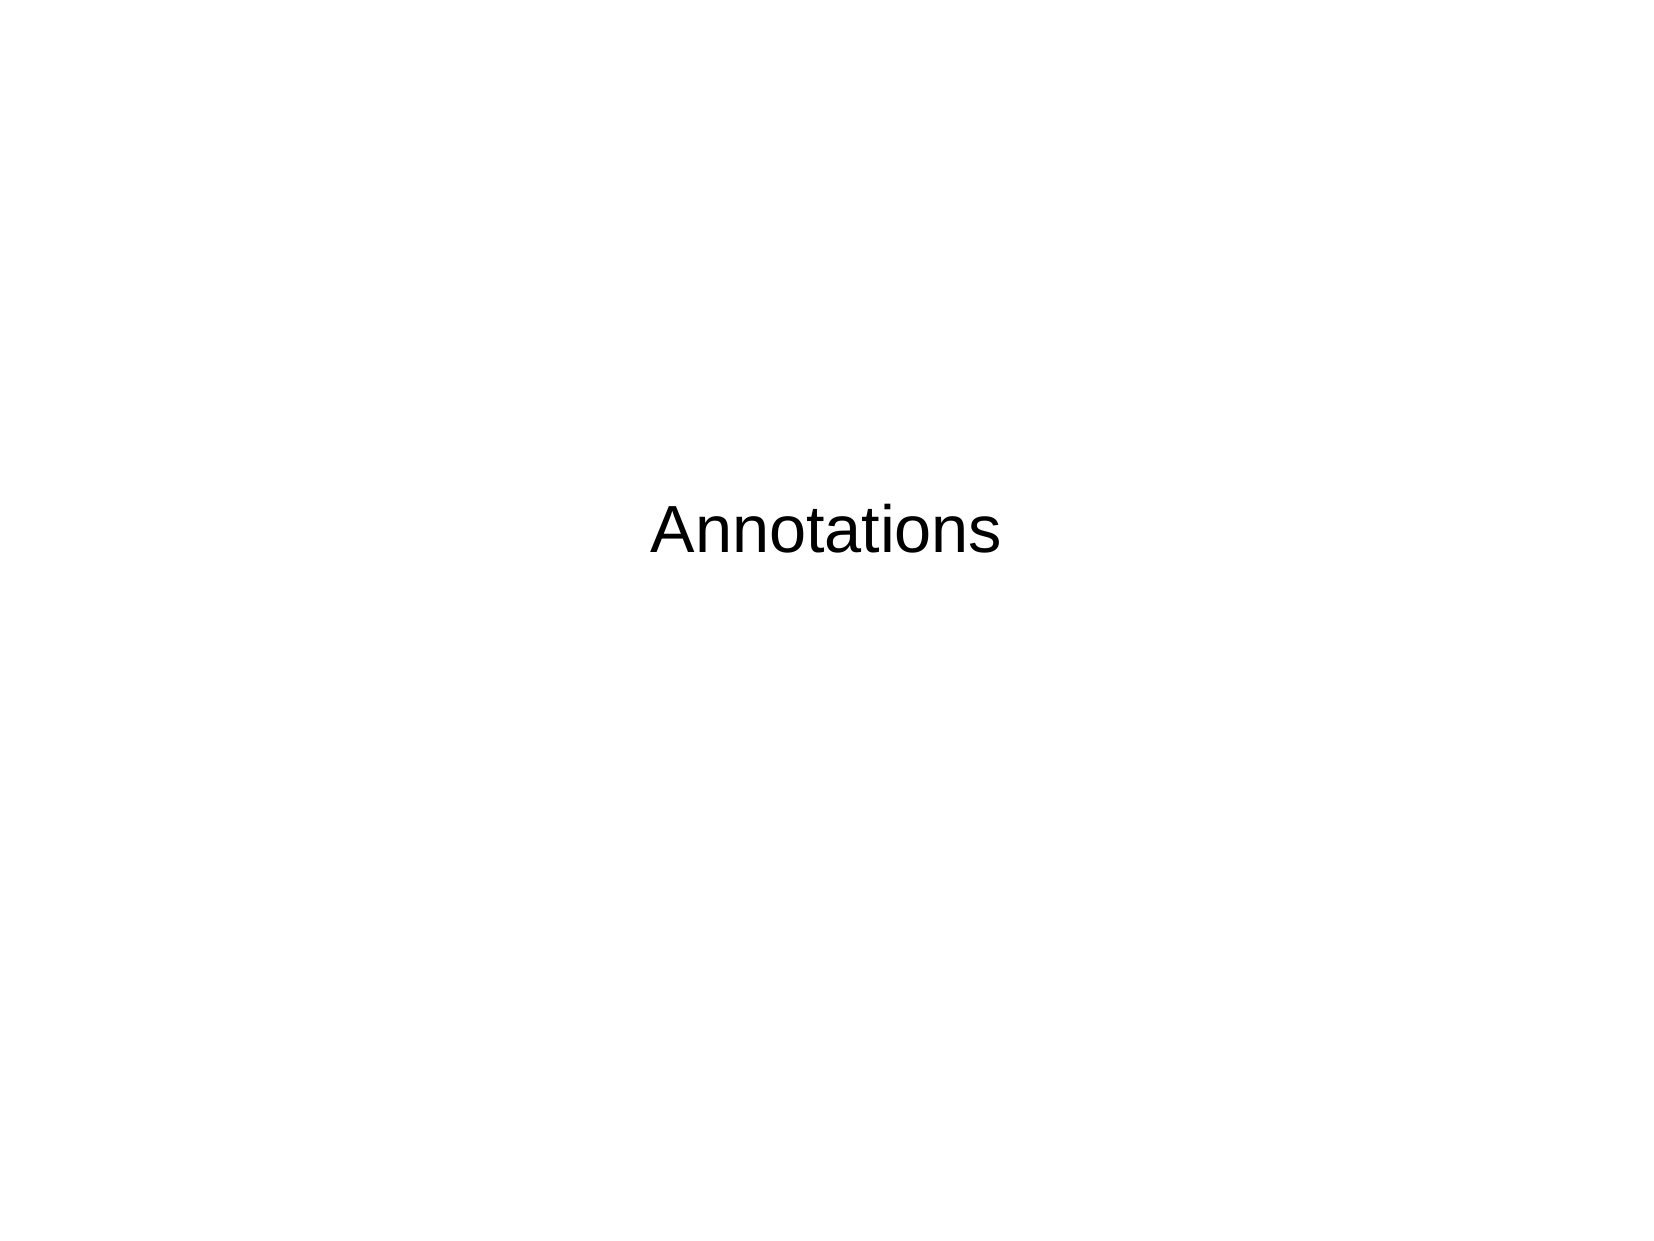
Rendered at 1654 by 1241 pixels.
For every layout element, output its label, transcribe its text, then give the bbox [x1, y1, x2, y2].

subtitle Annotations [82, 49, 1571, 1010]
